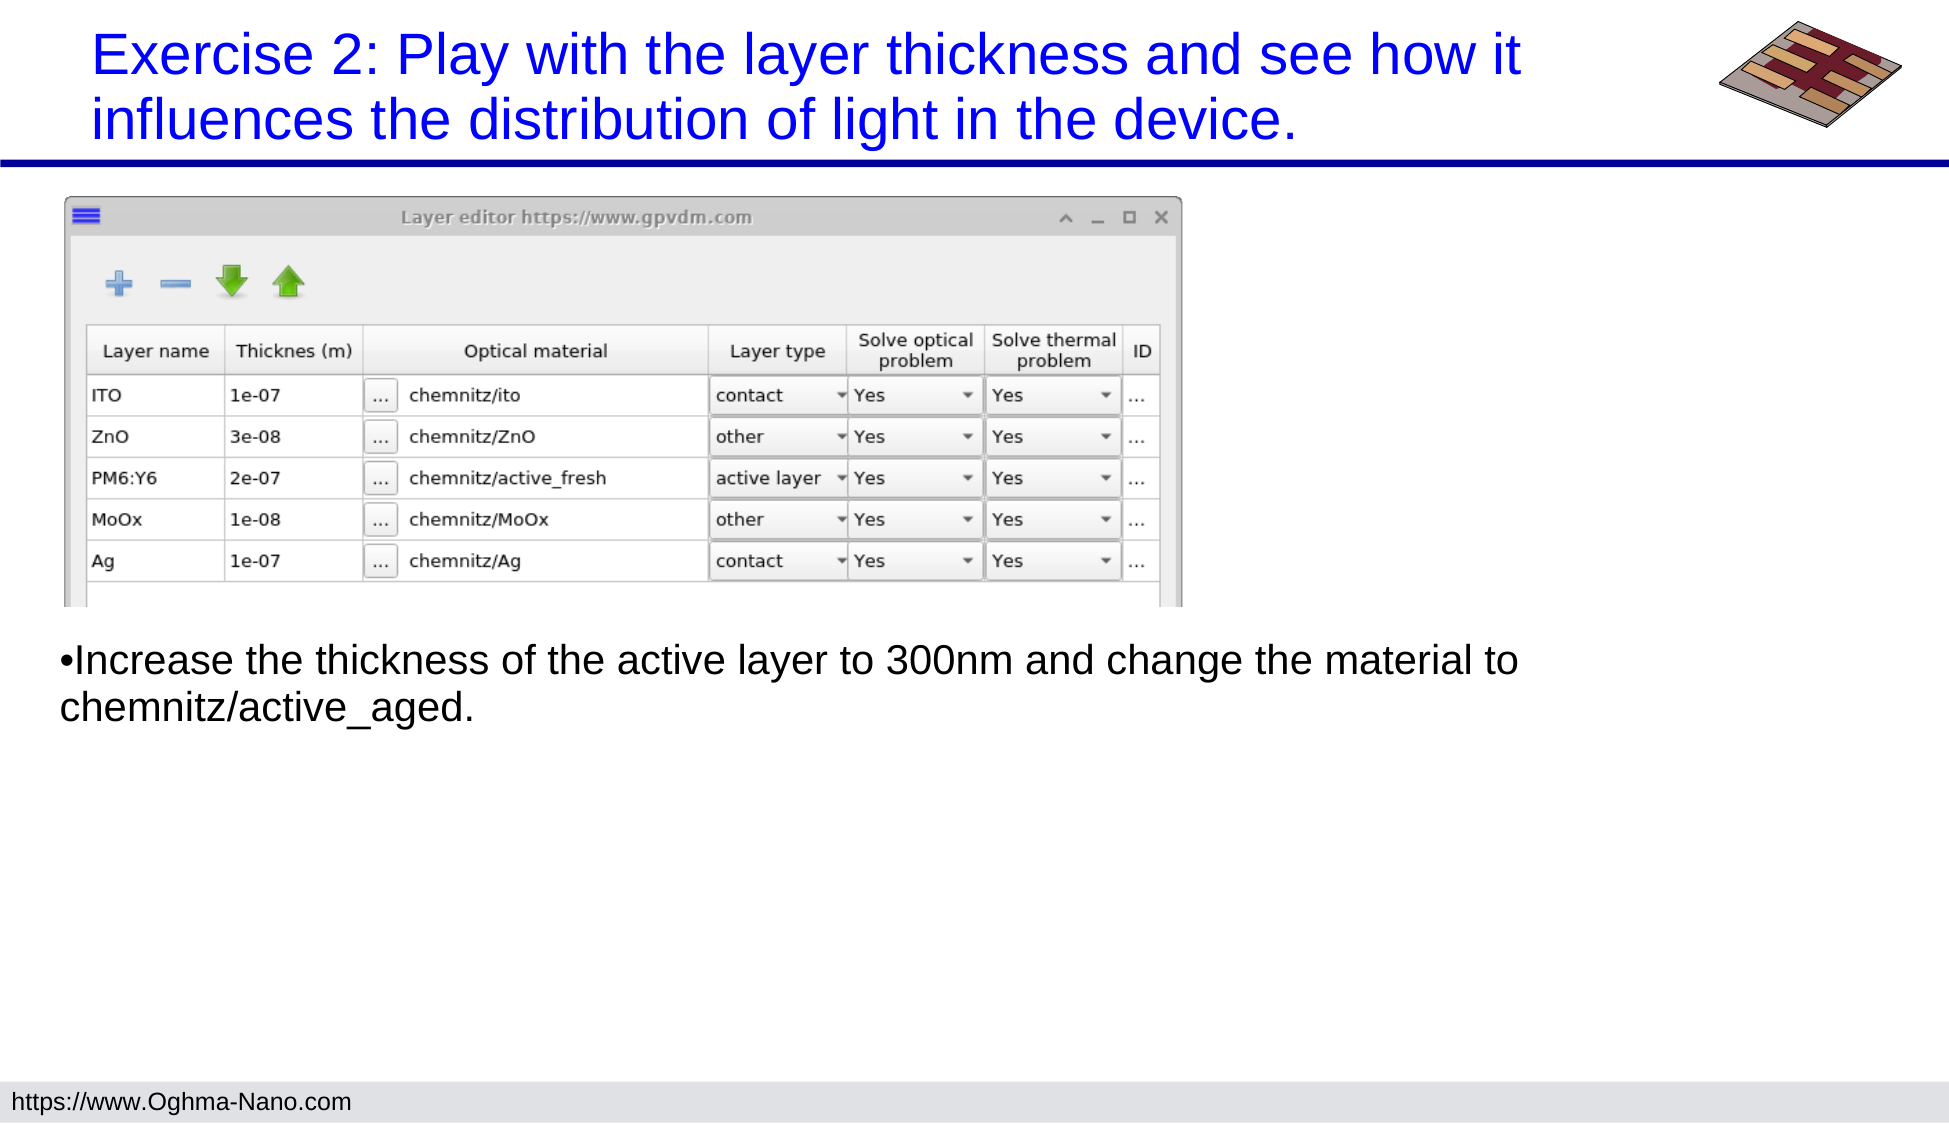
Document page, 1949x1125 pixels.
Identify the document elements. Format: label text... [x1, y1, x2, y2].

list Increase the thickness of the active layer to 300nm and change the material to chemnitz/active_aged. [59, 636, 1905, 935]
picture [64, 196, 1183, 607]
title Exercise 2: Play with the layer thickness and see how it influences the distribution of light in the device. [76, 14, 1685, 160]
